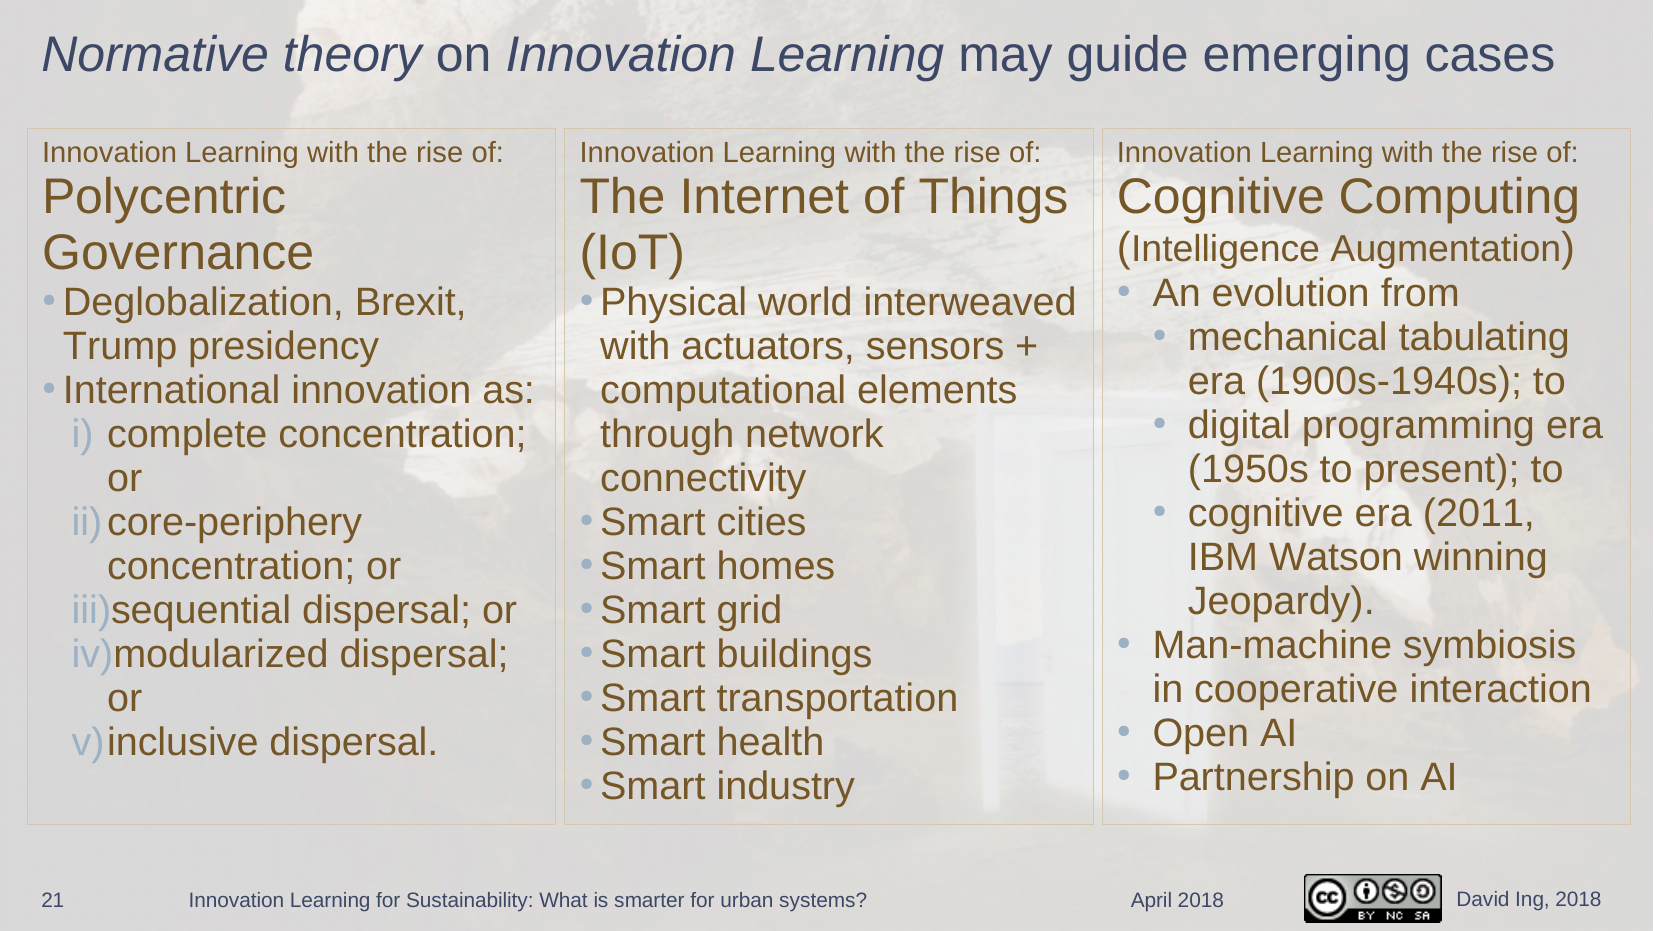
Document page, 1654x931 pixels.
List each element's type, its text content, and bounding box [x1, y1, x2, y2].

text_box Innovation Learning with the rise of: The Internet of Things (IoT) Physical world interweaved with actuators, sensors + computational elements through network connectivity Smart cities Smart homes Smart grid Smart buildings Smart transportation Smart health Smart industry [564, 128, 1094, 825]
title Normative theory on Innovation Learning may guide emerging cases [41, 30, 1613, 126]
text_box Innovation Learning with the rise of: Cognitive Computing (Intelligence Augmentation) An evolution from mechanical tabulating era (1900s-1940s); to digital programming era (1950s to present); to cognitive era (2011, IBM Watson winning Jeopardy). Man-machine symbiosis in cooperative interaction Open AI Partnership on AI [1102, 128, 1631, 825]
picture [1304, 874, 1442, 923]
text_box Innovation Learning with the rise of: Polycentric Governance Deglobalization, Brexit, Trump presidency International innovation as: complete concentration; or core-periphery concentration; or sequential dispersal; or modularized dispersal; or inclusive dispersal. [27, 128, 556, 825]
text_box Value-elevating co-creation Providers and customer mutually experience, and then improve [0, 0, 1653, 931]
